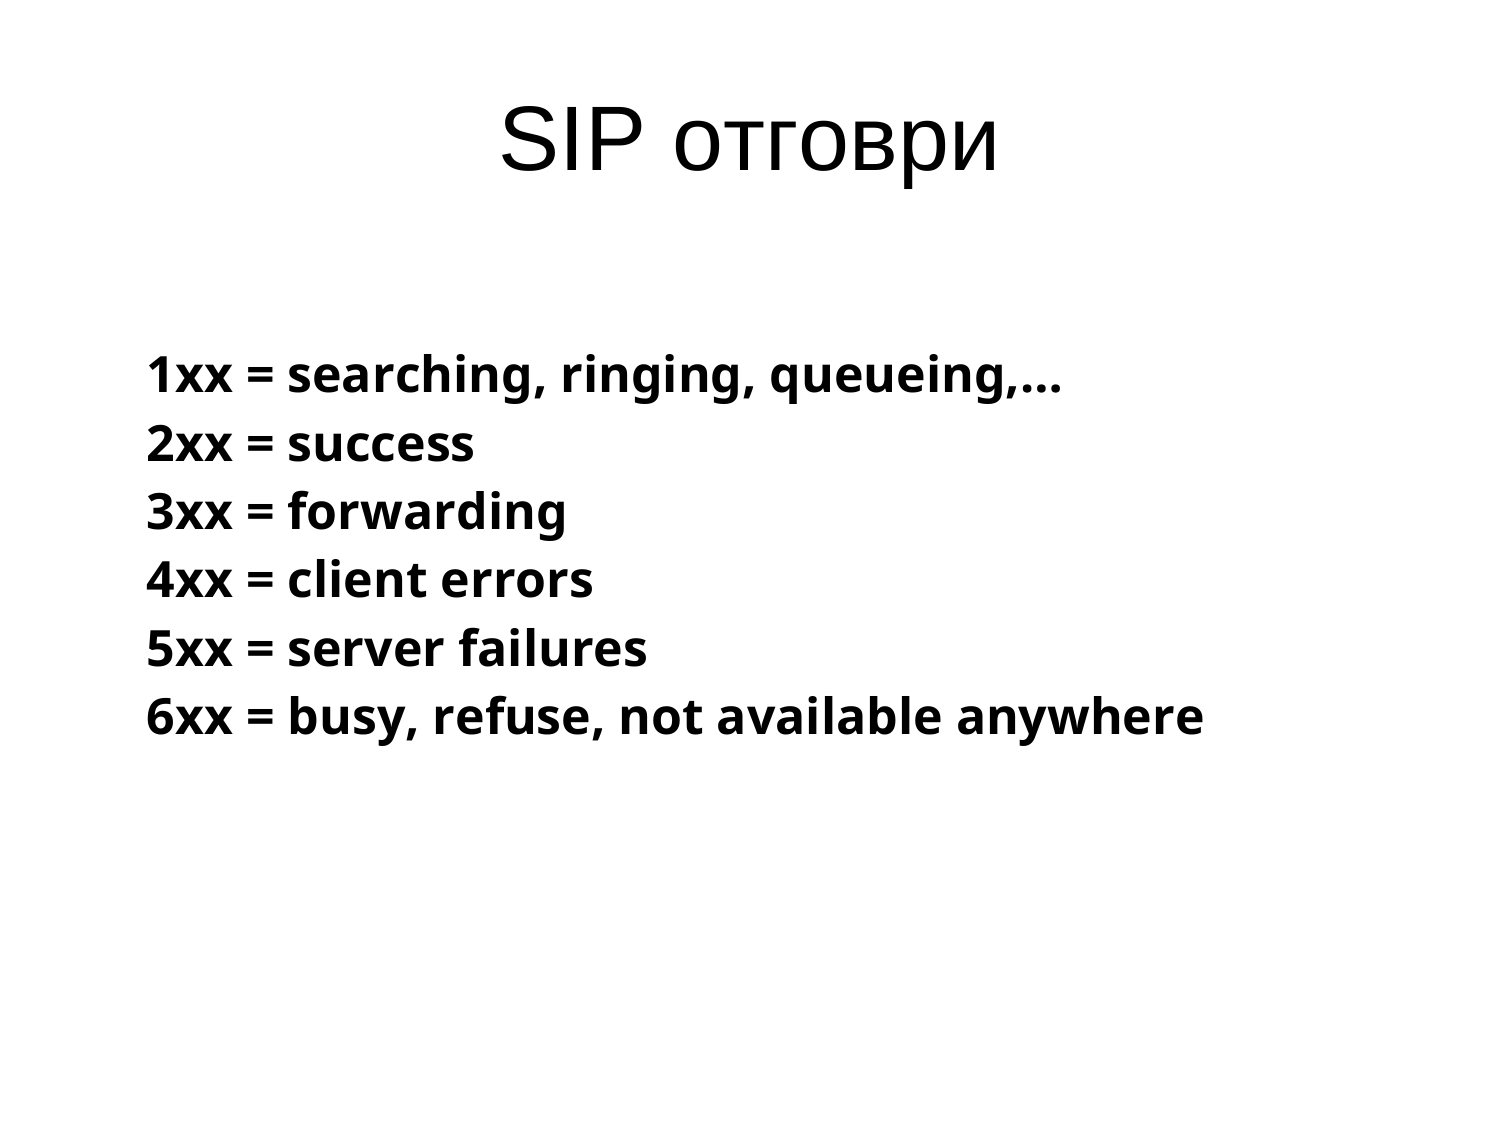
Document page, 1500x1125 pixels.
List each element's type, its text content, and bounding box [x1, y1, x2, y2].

title SIP отговри [75, 45, 1426, 233]
text_box 1xx = searching, ringing, queueing,… 2xx = success 3xx = forwarding 4xx = client errors 5xx = server failures 6xx = busy, refuse, not available anywhere [132, 331, 1221, 757]
